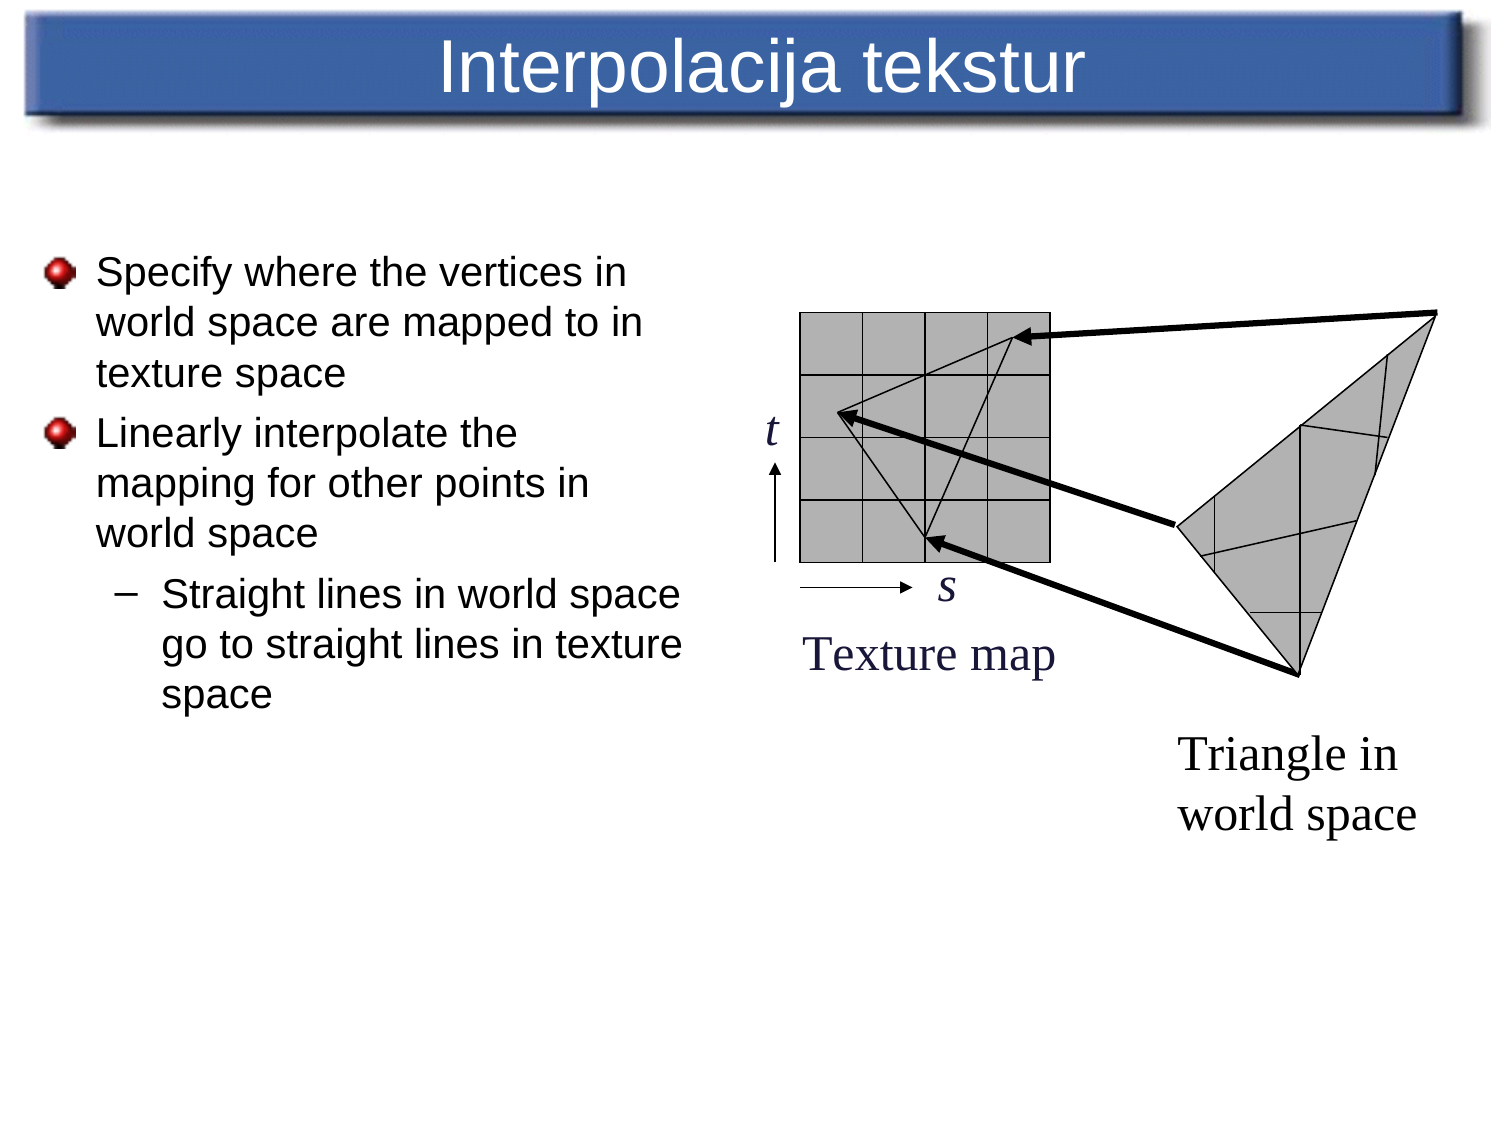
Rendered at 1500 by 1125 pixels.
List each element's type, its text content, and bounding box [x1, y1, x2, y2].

text_box Triangle in world space [1162, 712, 1451, 848]
text_box [932, 350, 987, 374]
text_box [846, 422, 862, 437]
text_box Texture map [787, 612, 1072, 688]
text_box s [922, 544, 972, 620]
text_box [965, 438, 987, 458]
text_box [971, 400, 987, 437]
picture [23, 8, 1491, 135]
text_box [1301, 522, 1357, 667]
text_box t [750, 387, 794, 463]
text_box [998, 339, 1050, 374]
text_box [926, 376, 987, 437]
list Specify where the vertices in world space are mapped to in texture space Linearly interpolate the mapping for other points in world space Straight lines in world space go to straight lines in texture space [24, 237, 700, 1000]
text_box [1177, 496, 1214, 555]
text_box [863, 312, 925, 374]
text_box [863, 452, 896, 499]
text_box [1377, 316, 1436, 469]
text_box [1215, 427, 1299, 551]
text_box [926, 501, 939, 530]
text_box [863, 438, 924, 499]
text_box [988, 376, 1050, 437]
text_box [972, 559, 982, 563]
text_box s [955, 544, 972, 551]
text_box [926, 446, 958, 499]
text_box [1303, 356, 1386, 435]
text_box [863, 377, 924, 437]
text_box [863, 425, 898, 437]
text_box [863, 501, 924, 563]
text_box [1301, 427, 1378, 532]
text_box [988, 340, 1010, 374]
text_box [927, 501, 987, 556]
text_box [988, 467, 1050, 499]
text_box [928, 438, 967, 450]
text_box [863, 376, 918, 400]
text_box [988, 438, 1050, 479]
text_box [926, 312, 987, 373]
text_box [848, 404, 862, 416]
text_box [799, 312, 862, 563]
text_box [988, 312, 1050, 346]
text_box [988, 376, 994, 389]
text_box [1201, 555, 1214, 572]
title Interpolacija tekstur [24, 0, 1500, 126]
text_box [988, 501, 1050, 563]
text_box [944, 458, 987, 499]
text_box [902, 501, 924, 533]
text_box [1214, 535, 1299, 675]
